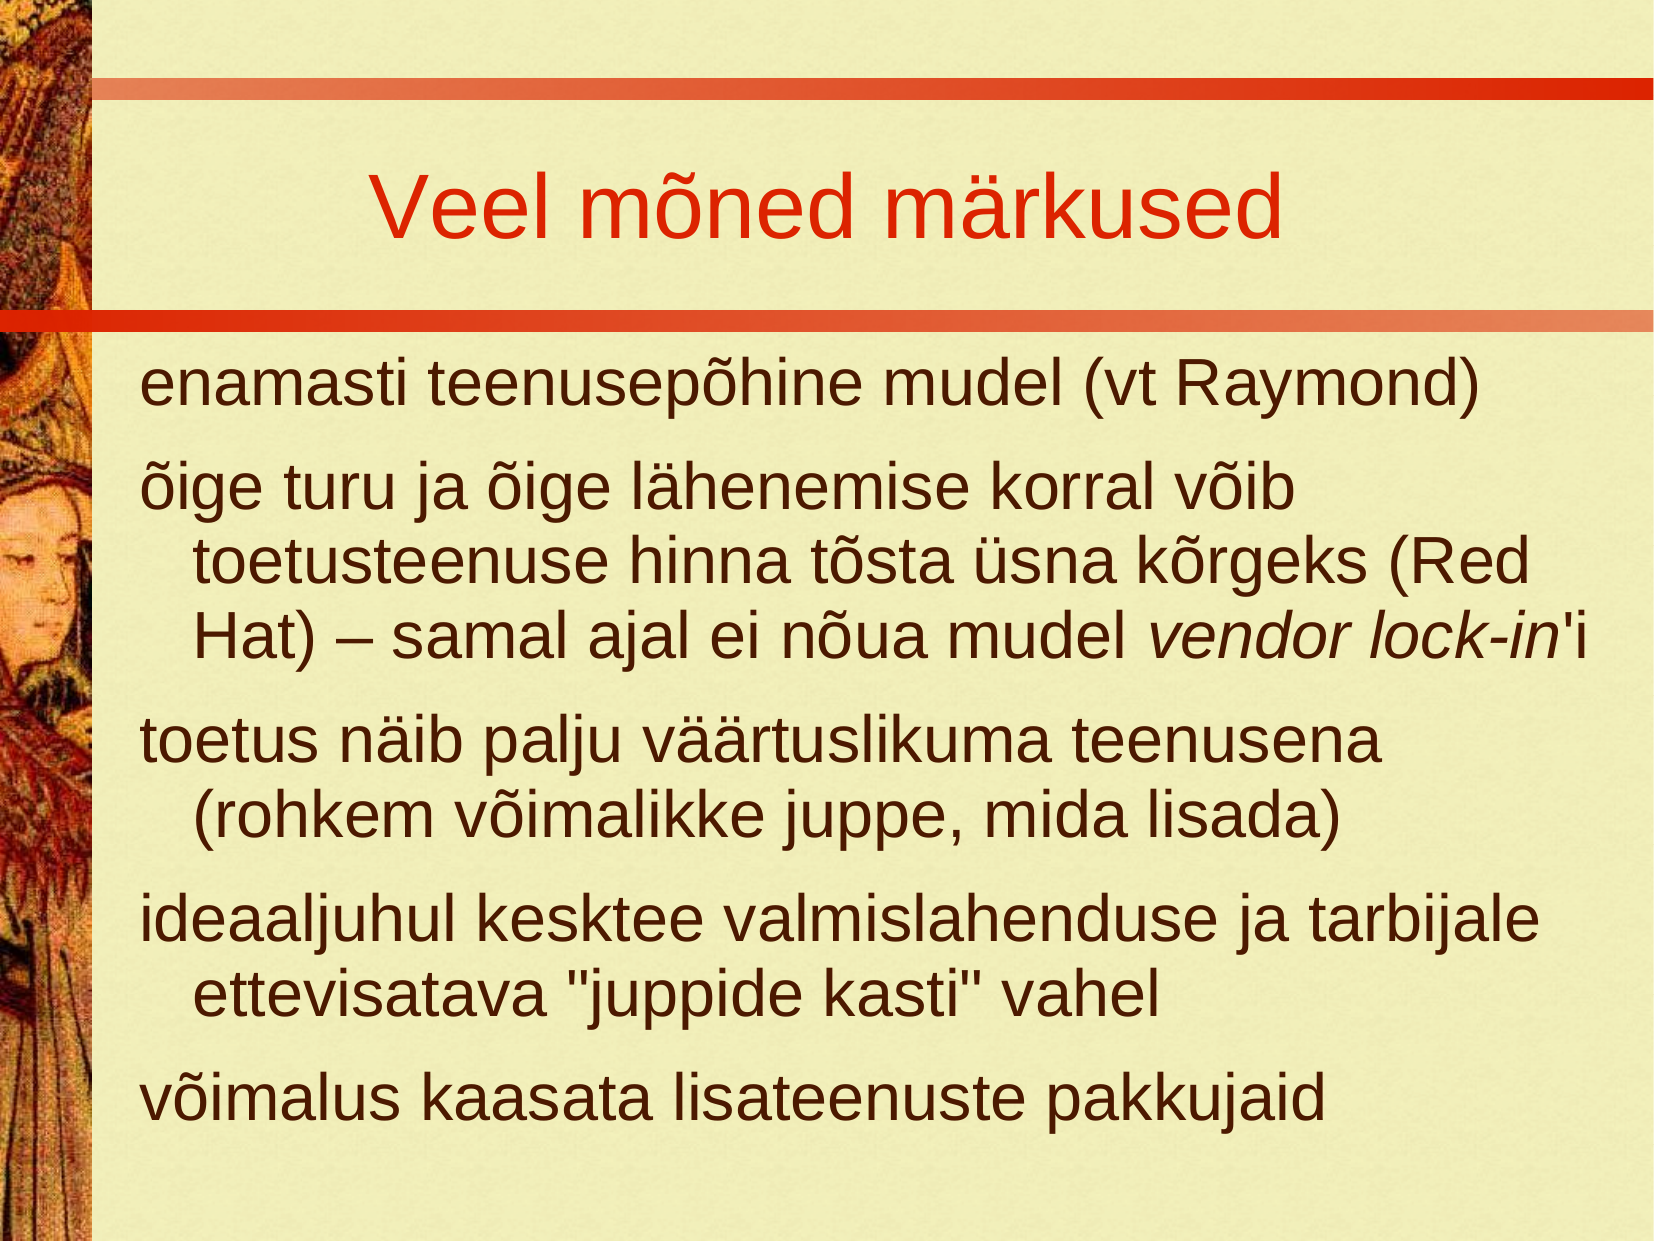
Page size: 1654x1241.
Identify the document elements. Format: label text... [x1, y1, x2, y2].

picture [0, 332, 1654, 1241]
picture [0, 0, 1654, 310]
list enamasti teenusepõhine mudel (vt Raymond) õige turu ja õige lähenemise korral võib toetusteenuse hinna tõsta üsna kõrgeks (Red Hat) – samal ajal ei nõua mudel vendor lock-in'i toetus näib palju väärtuslikuma teenusena (rohkem võimalikke juppe, mida lisada) ideaaljuhul kesktee valmislahenduse ja tarbijale ettevisatava "juppide kasti" vahel võimalus kaasata lisateenuste pakkujaid [121, 344, 1625, 1135]
title Veel mõned märkused [121, 110, 1534, 303]
